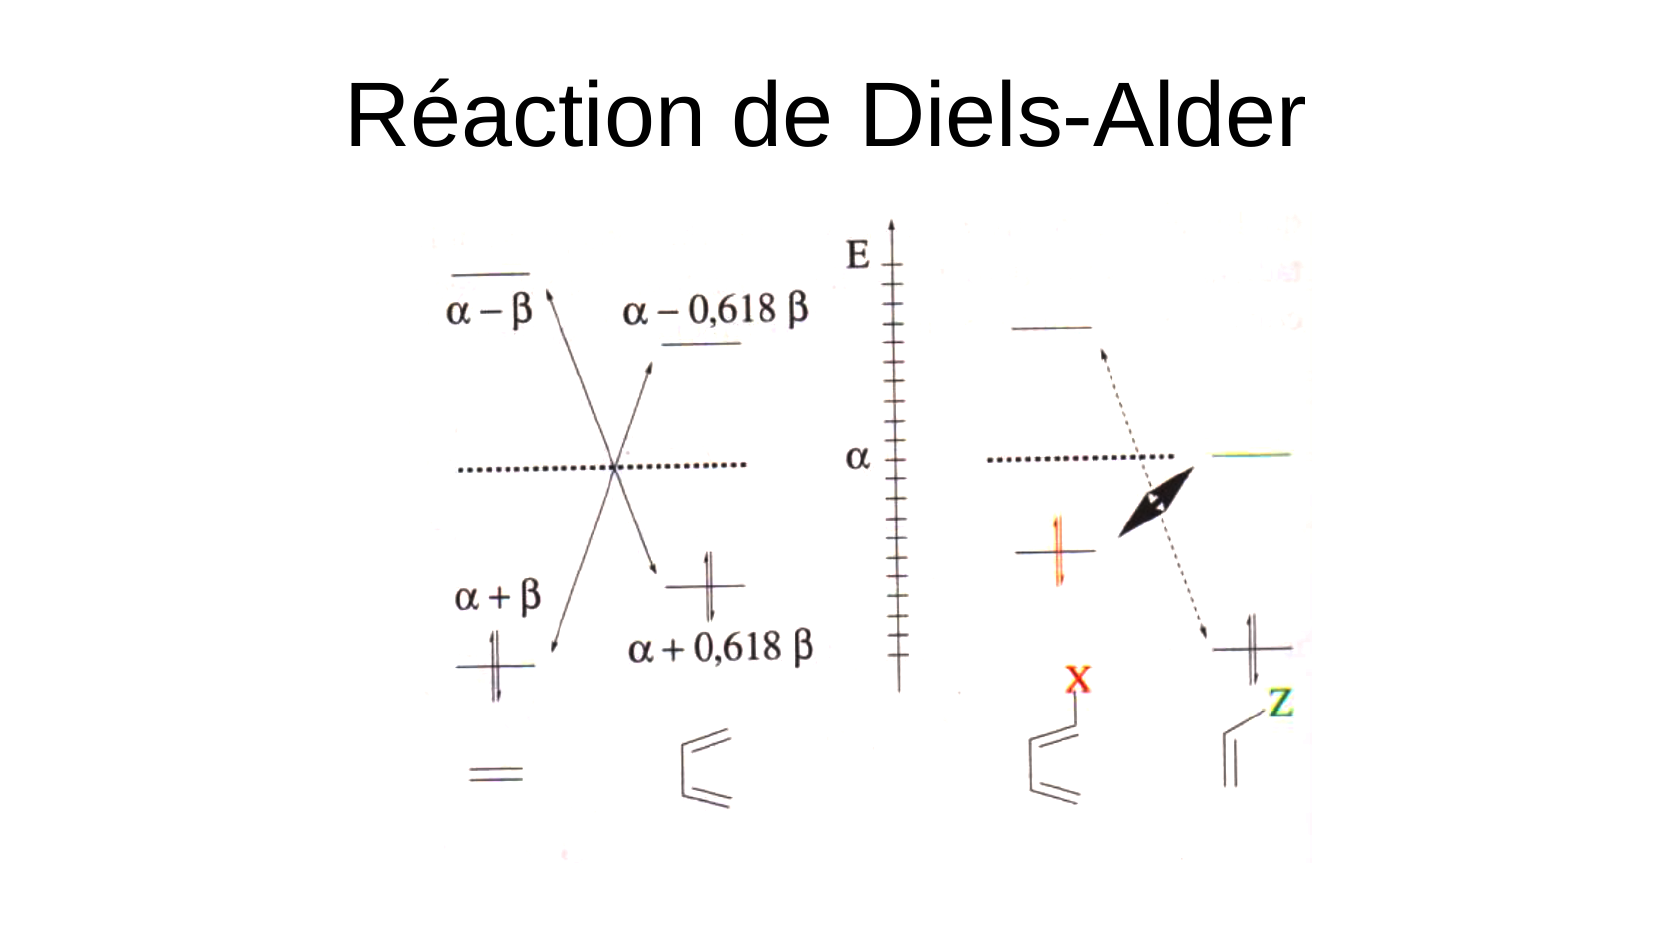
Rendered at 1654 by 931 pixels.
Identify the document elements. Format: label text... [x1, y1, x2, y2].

title Réaction de Diels-Alder [82, 37, 1571, 193]
picture [409, 181, 1312, 863]
